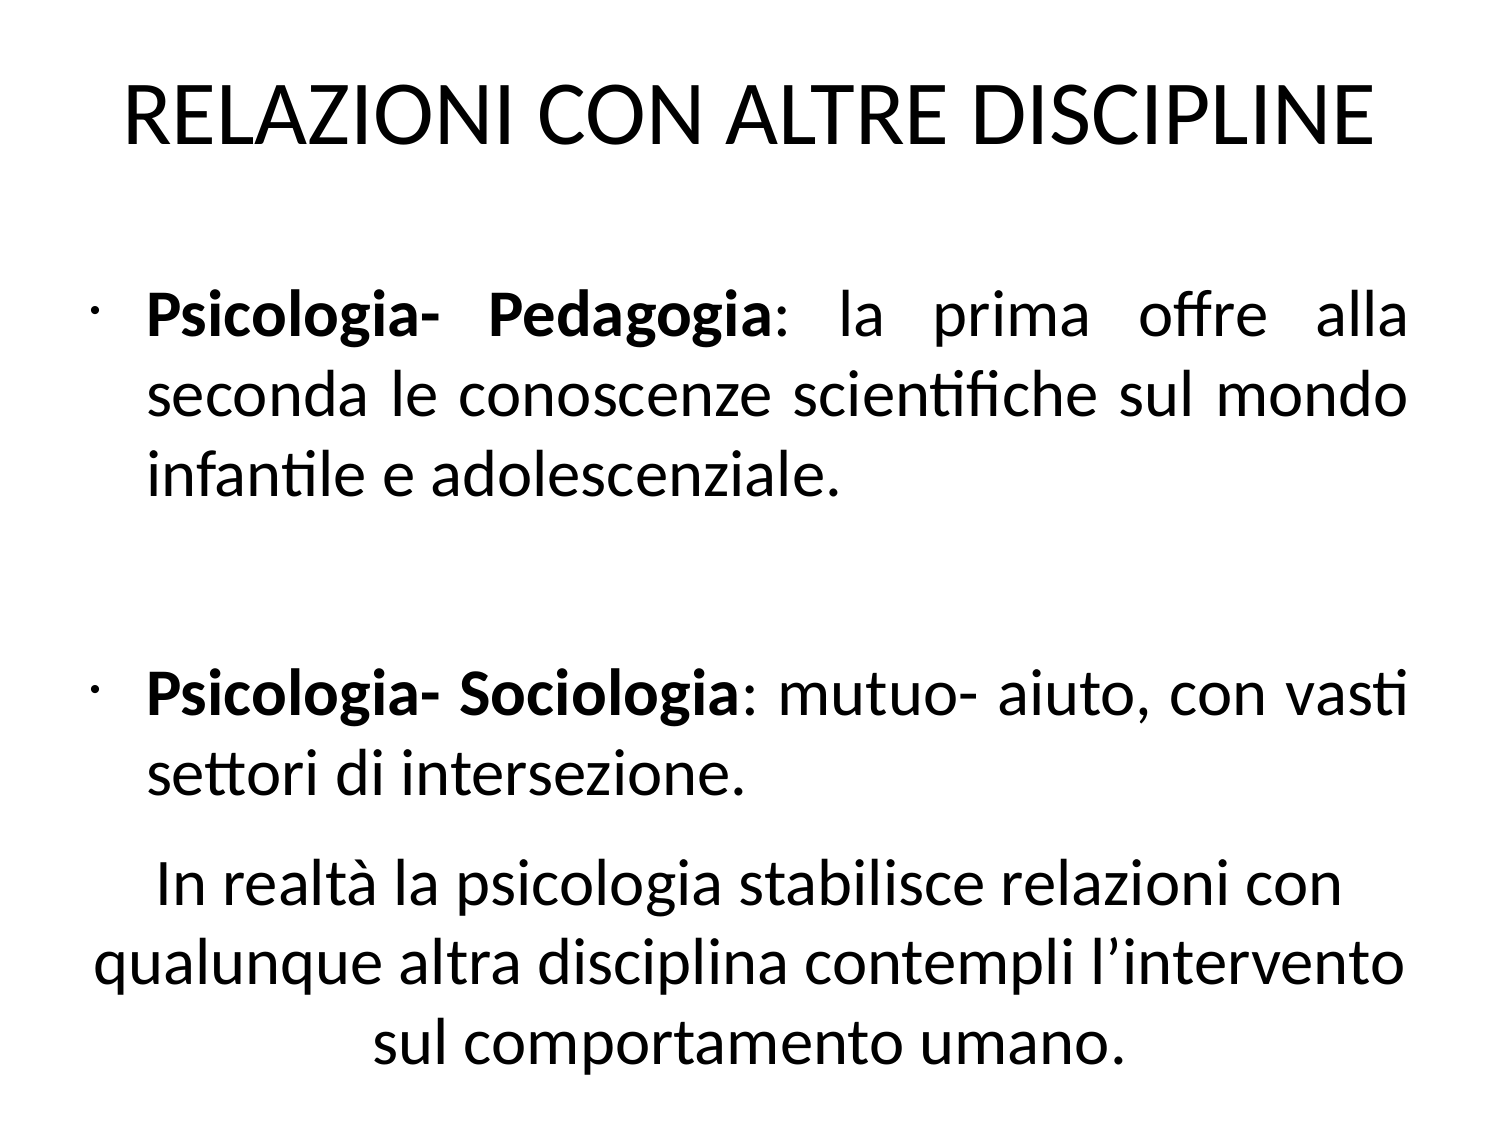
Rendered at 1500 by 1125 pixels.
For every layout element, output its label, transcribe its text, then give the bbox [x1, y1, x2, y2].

title RELAZIONI CON ALTRE DISCIPLINE [75, 45, 1425, 233]
list Psicologia- Pedagogia: la prima offre alla seconda le conoscenze scientifiche sul mondo infantile e adolescenziale. Psicologia- Sociologia: mutuo- aiuto, con vasti settori di intersezione. In realtà la psicologia stabilisce relazioni con qualunque altra disciplina contempli l’intervento sul comportamento umano. [75, 262, 1425, 1005]
